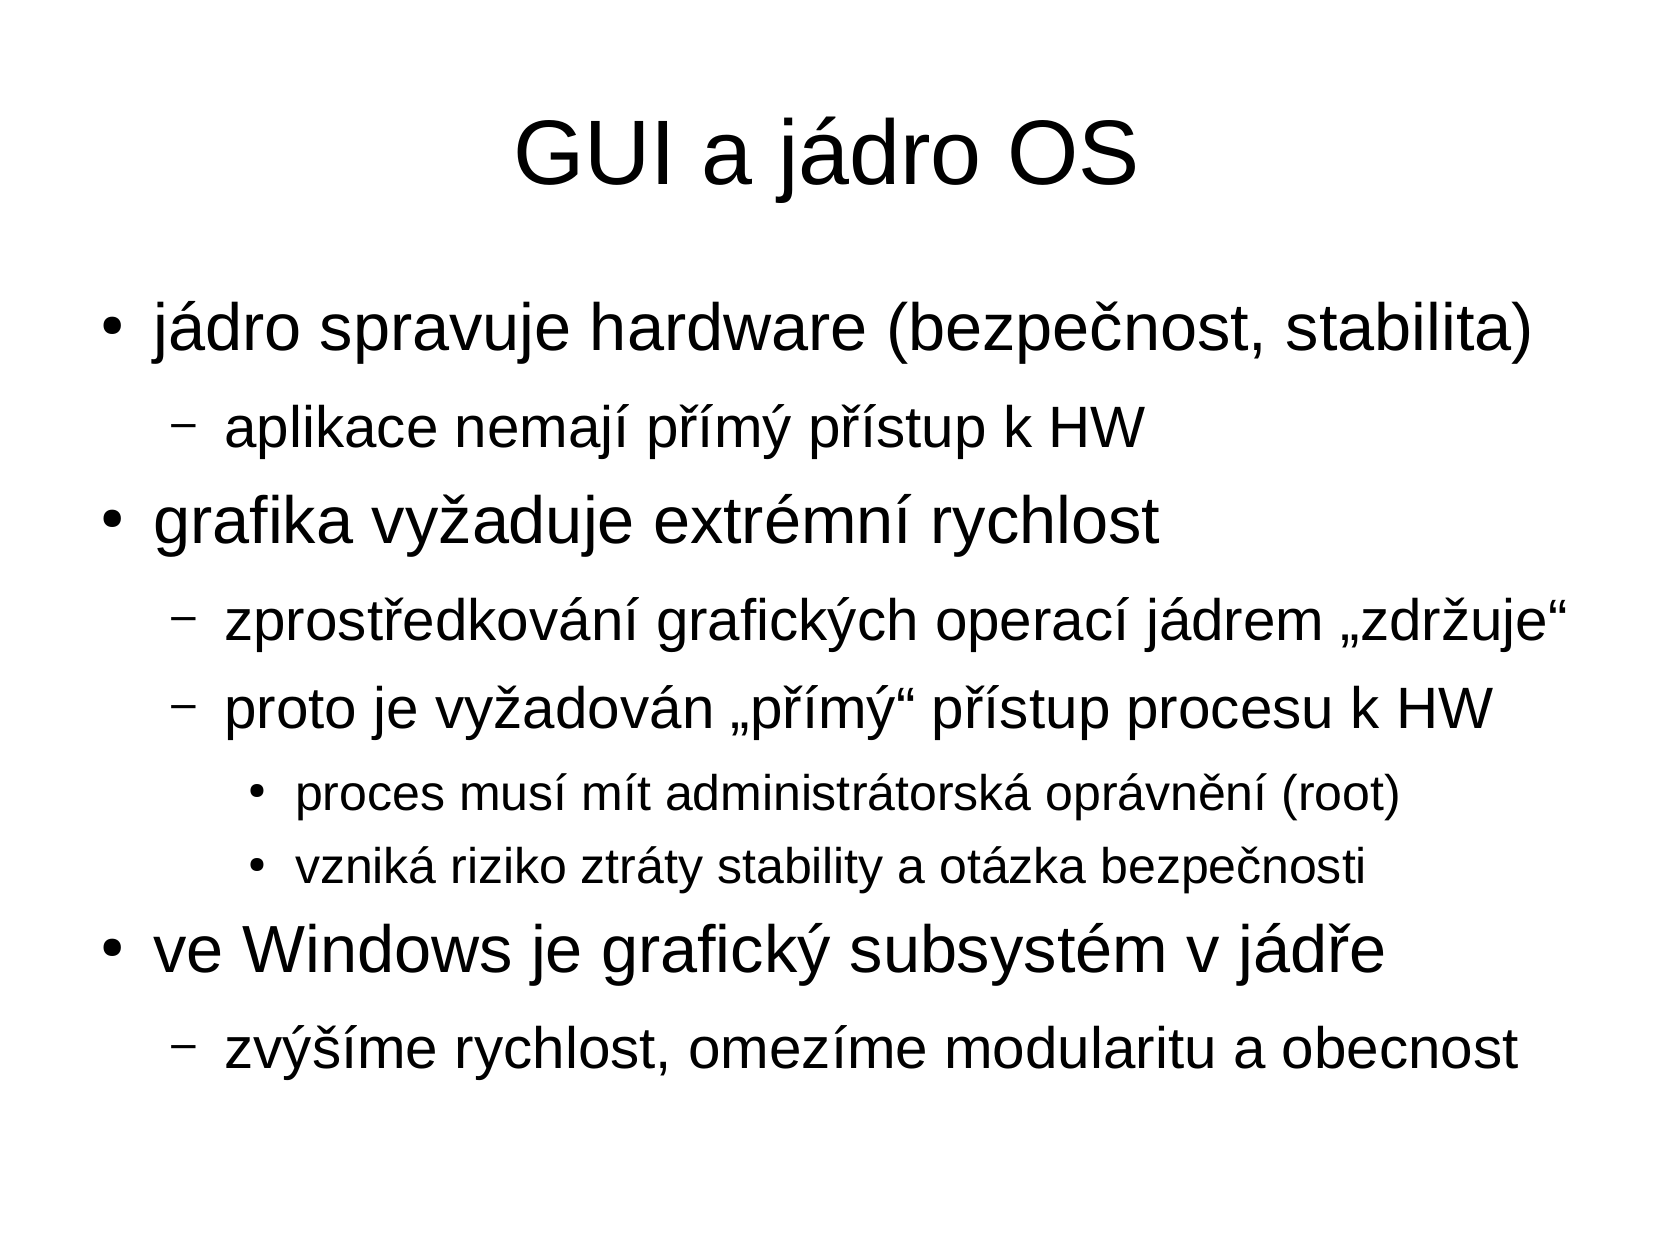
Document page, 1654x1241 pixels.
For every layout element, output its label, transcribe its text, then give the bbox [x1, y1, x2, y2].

list jádro spravuje hardware (bezpečnost, stabilita) aplikace nemají přímý přístup k HW grafika vyžaduje extrémní rychlost zprostředkování grafických operací jádrem „zdržuje“ proto je vyžadován „přímý“ přístup procesu k HW proces musí mít administrátorská oprávnění (root) vzniká riziko ztráty stability a otázka bezpečnosti ve Windows je grafický subsystém v jádře zvýšíme rychlost, omezíme modularitu a obecnost [82, 290, 1571, 1094]
title GUI a jádro OS [82, 56, 1571, 250]
